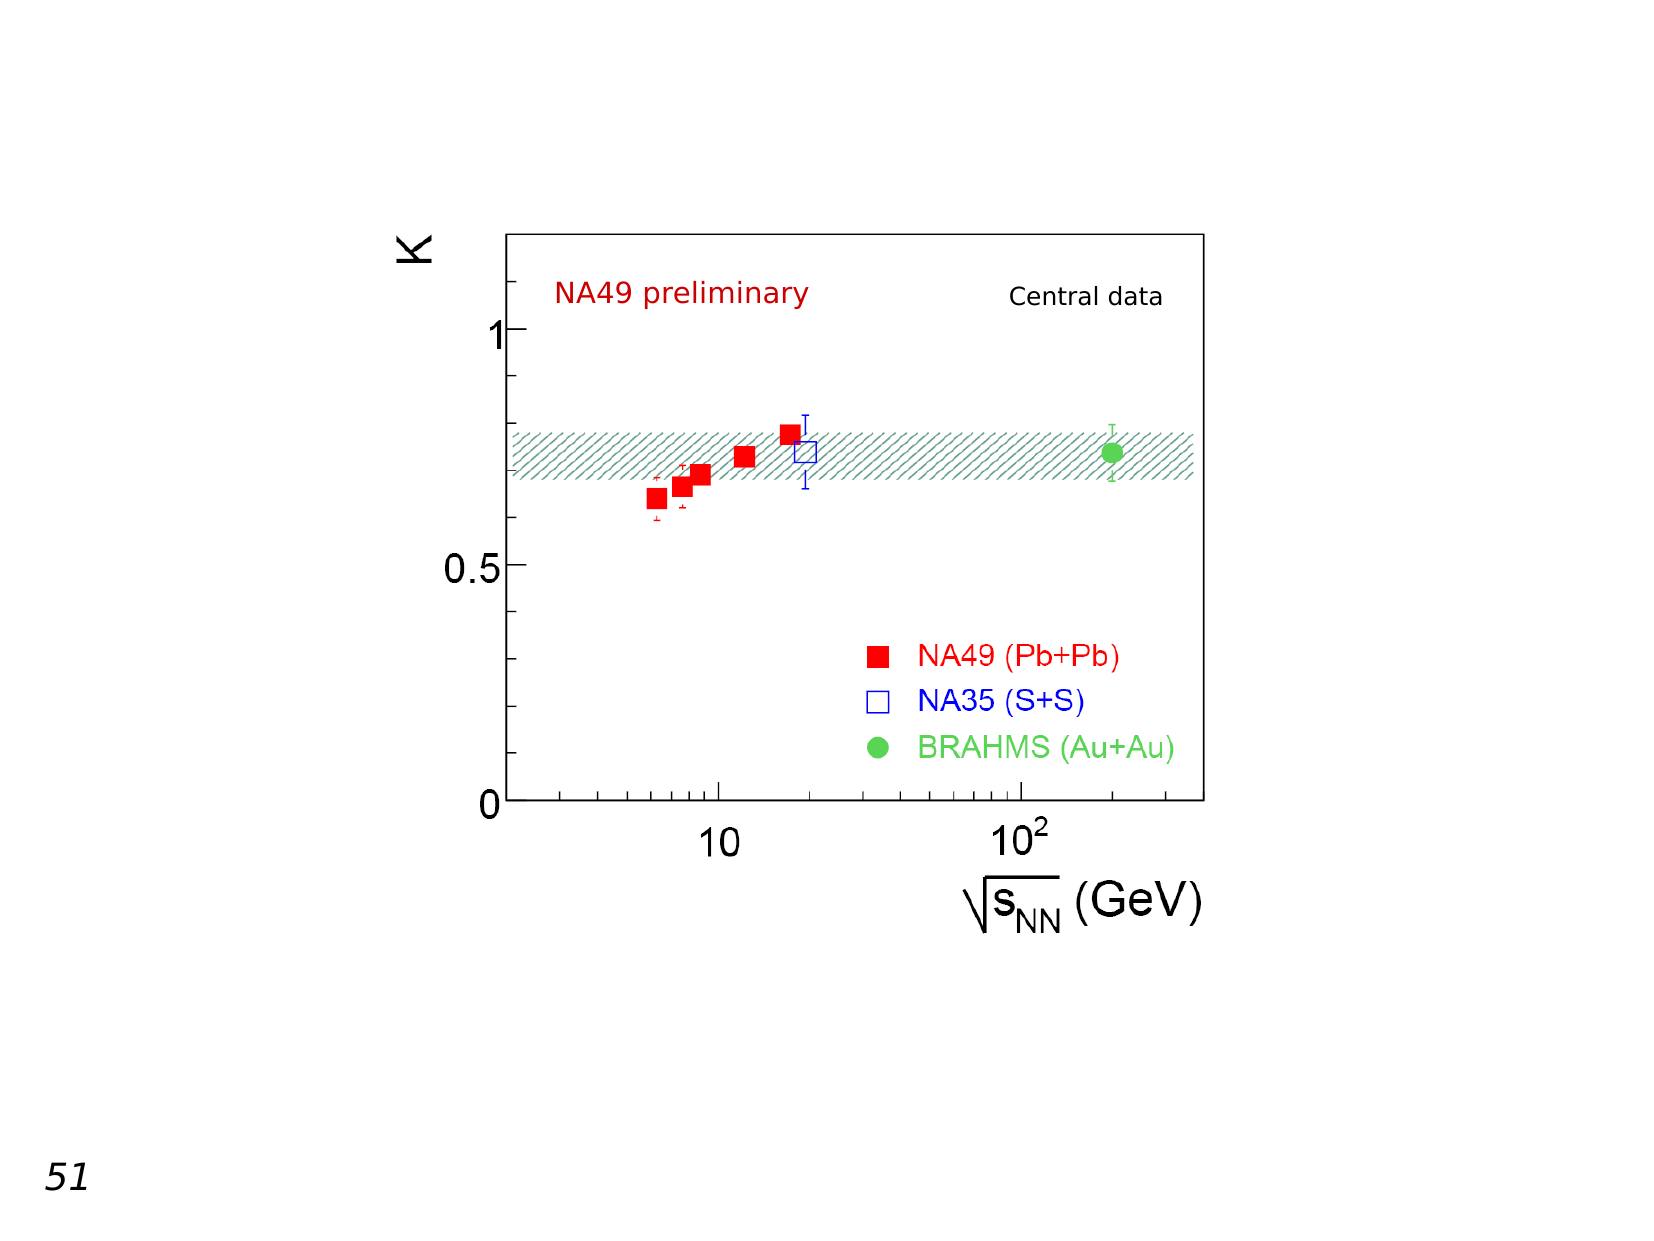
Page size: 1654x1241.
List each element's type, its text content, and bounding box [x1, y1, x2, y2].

text_box Central data [993, 274, 1179, 319]
picture [369, 225, 1213, 934]
text_box NA49 preliminary [539, 268, 825, 318]
